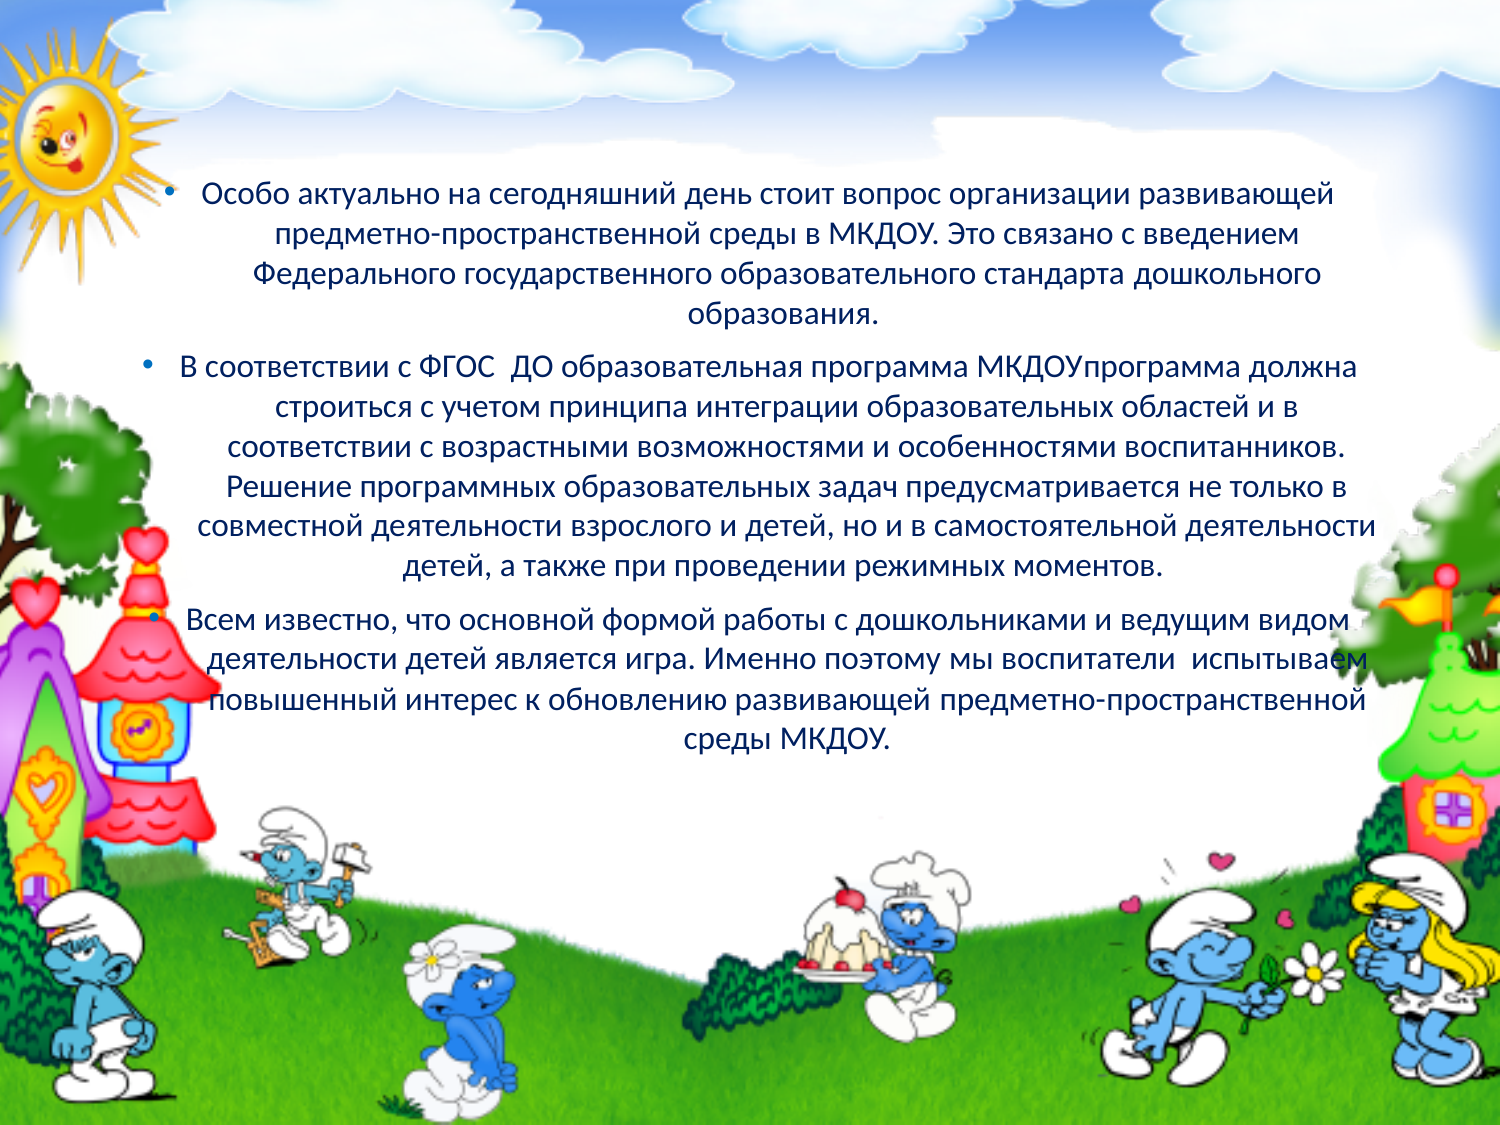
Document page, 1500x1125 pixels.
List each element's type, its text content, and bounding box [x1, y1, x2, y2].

list Особо актуально на сегодняшний день стоит вопрос организации развивающей предметно-пространственной среды в МКДОУ. Это связано с введением Федерального государственного образовательного стандарта дошкольного образования. В соответствии с ФГОС ДО образовательная программа МКДОУпрограмма должна строиться с учетом принципа интеграции образовательных областей и в соответствии с возрастными возможностями и особенностями воспитанников. Решение программных образовательных задач предусматривается не только в совместной деятельности взрослого и детей, но и в самостоятельной деятельности детей, а также при проведении режимных моментов. Всем известно, что основной формой работы с дошкольниками и ведущим видом деятельности детей является игра. Именно поэтому мы воспитатели испытываем повышенный интерес к обновлению развивающей предметно-пространственной среды МКДОУ. [103, 163, 1397, 1014]
